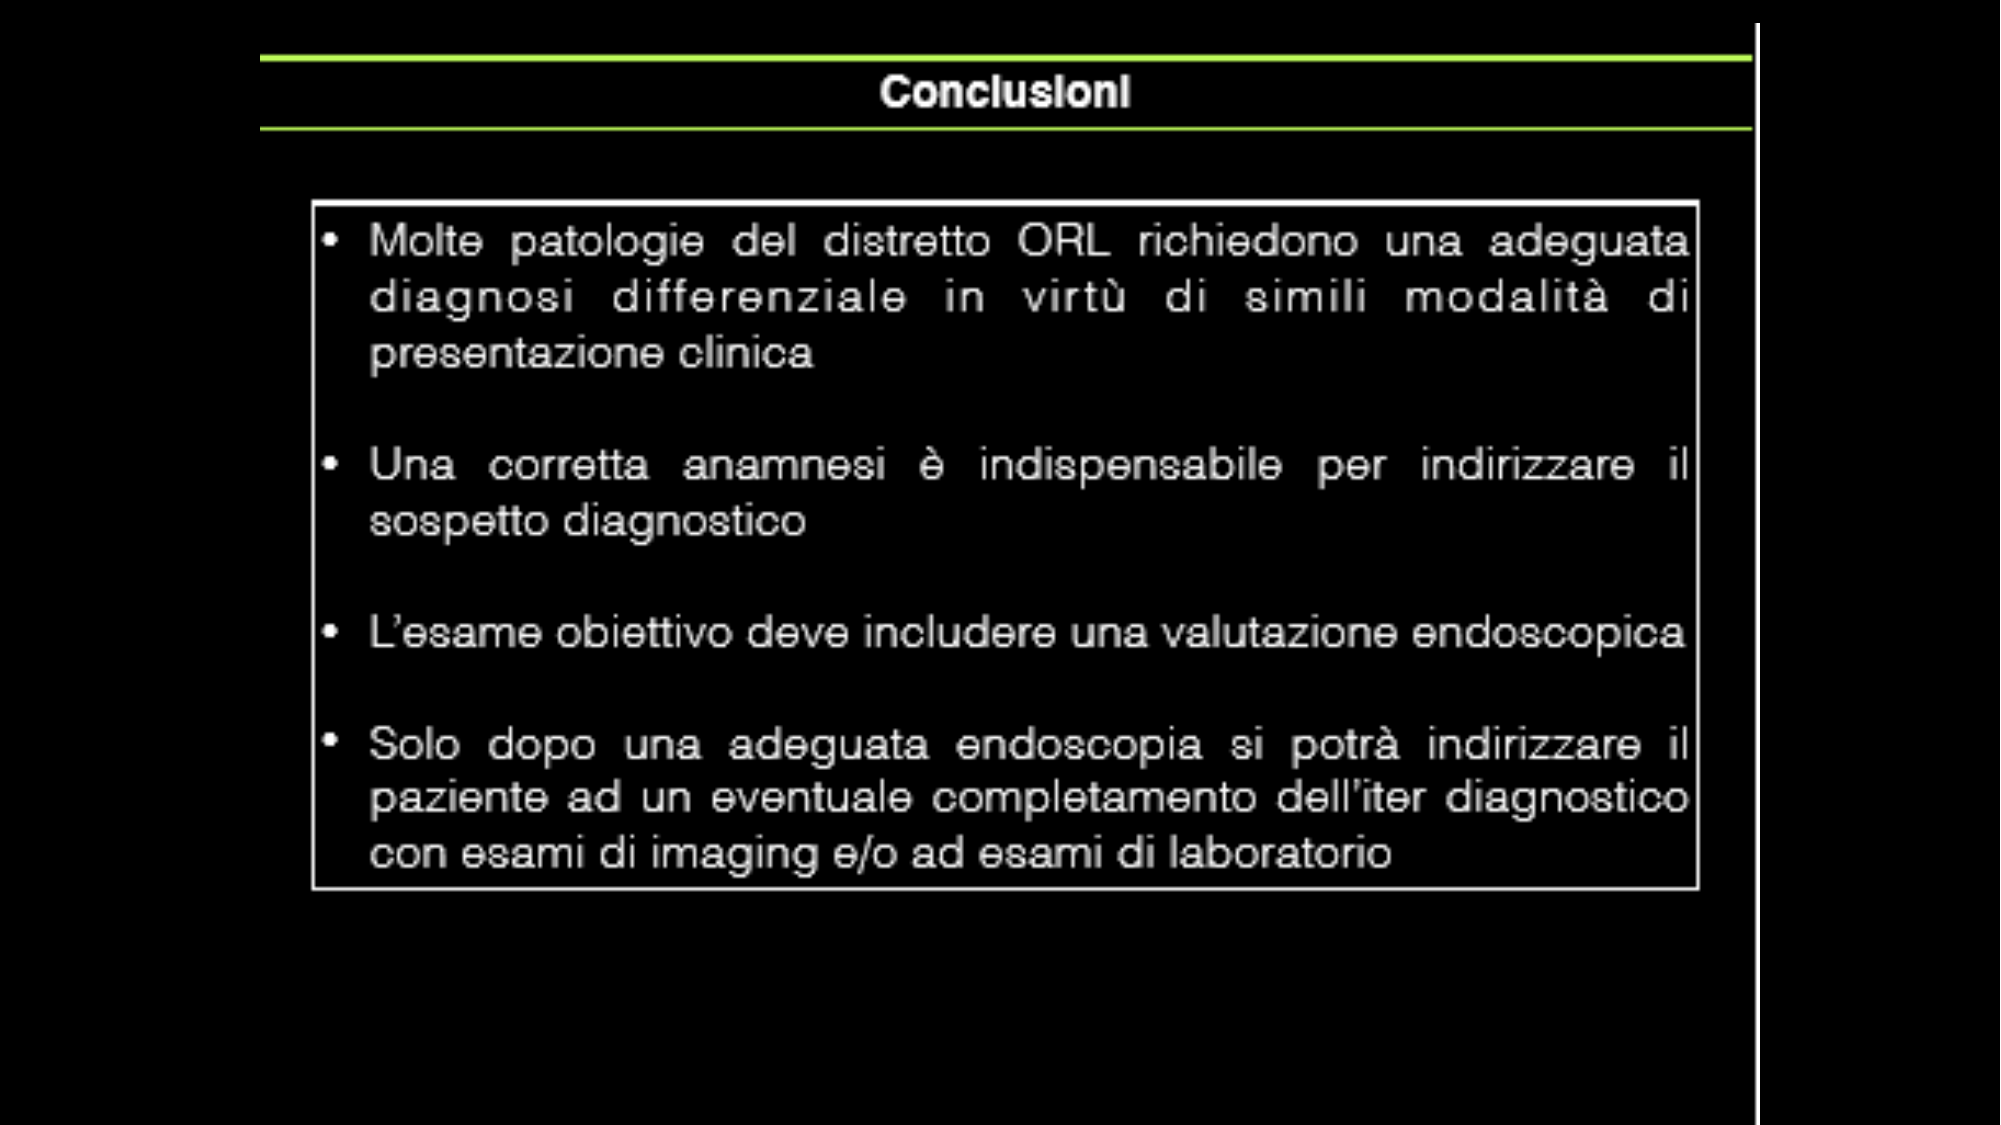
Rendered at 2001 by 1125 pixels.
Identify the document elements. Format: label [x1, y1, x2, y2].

picture [260, 23, 1760, 1125]
